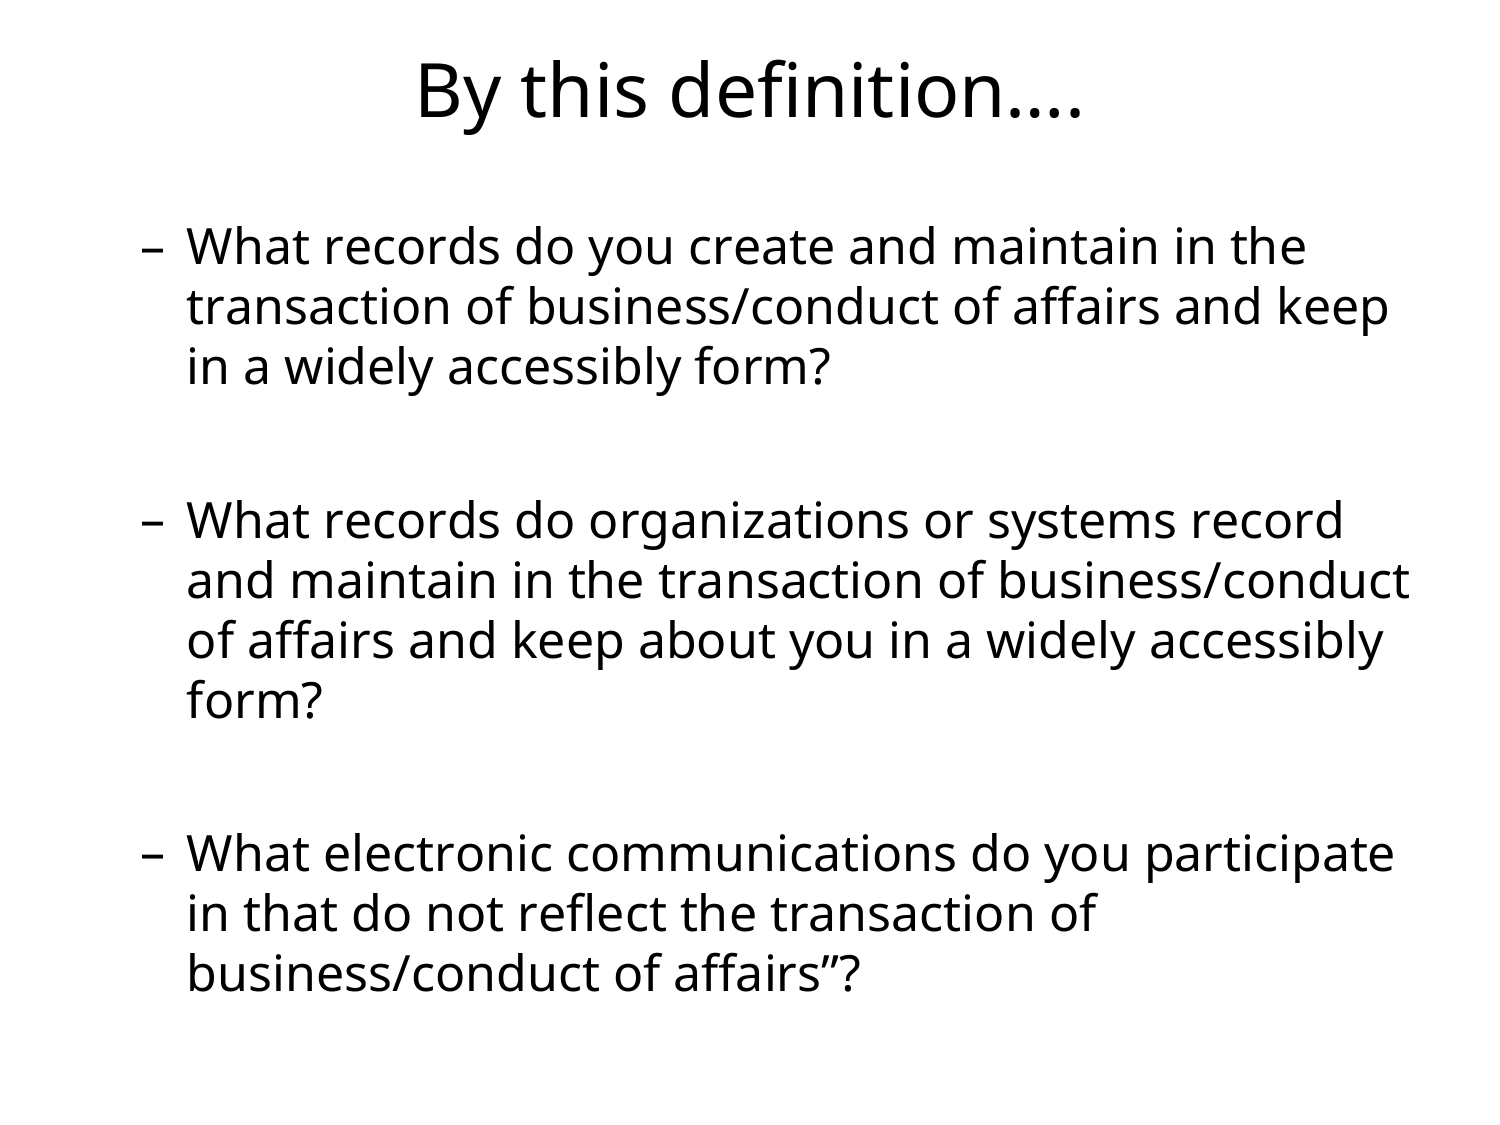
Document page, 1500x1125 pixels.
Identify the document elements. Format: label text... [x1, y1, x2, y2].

title By this definition…. [112, 24, 1388, 125]
list What records do you create and maintain in the transaction of business/conduct of affairs and keep in a widely accessibly form? What records do organizations or systems record and maintain in the transaction of business/conduct of affairs and keep about you in a widely accessibly form? What electronic communications do you participate in that do not reflect the transaction of business/conduct of affairs”? [49, 125, 1438, 1001]
